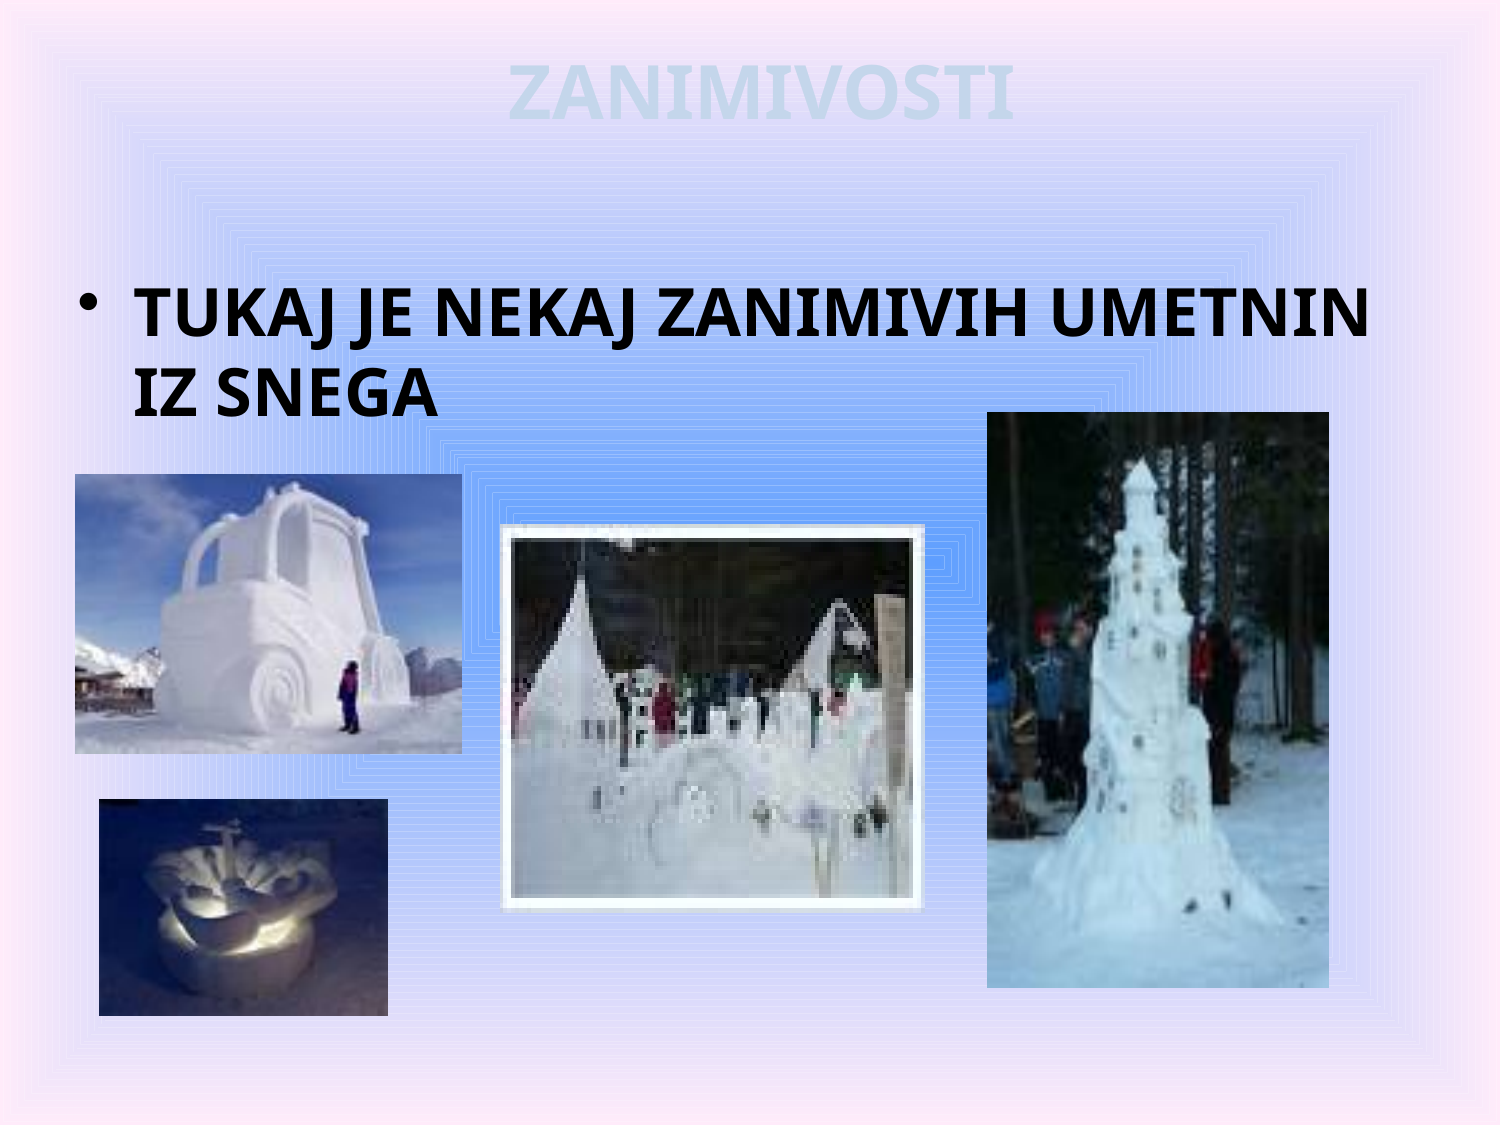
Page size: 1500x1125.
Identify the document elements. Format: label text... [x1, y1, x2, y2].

picture [75, 474, 462, 754]
picture [500, 524, 925, 913]
text_box ZANIMIVOSTI [375, 37, 1150, 213]
picture [987, 412, 1329, 988]
picture [99, 799, 388, 1016]
list TUKAJ JE NEKAJ ZANIMIVIH UMETNIN IZ SNEGA [62, 262, 1413, 1005]
